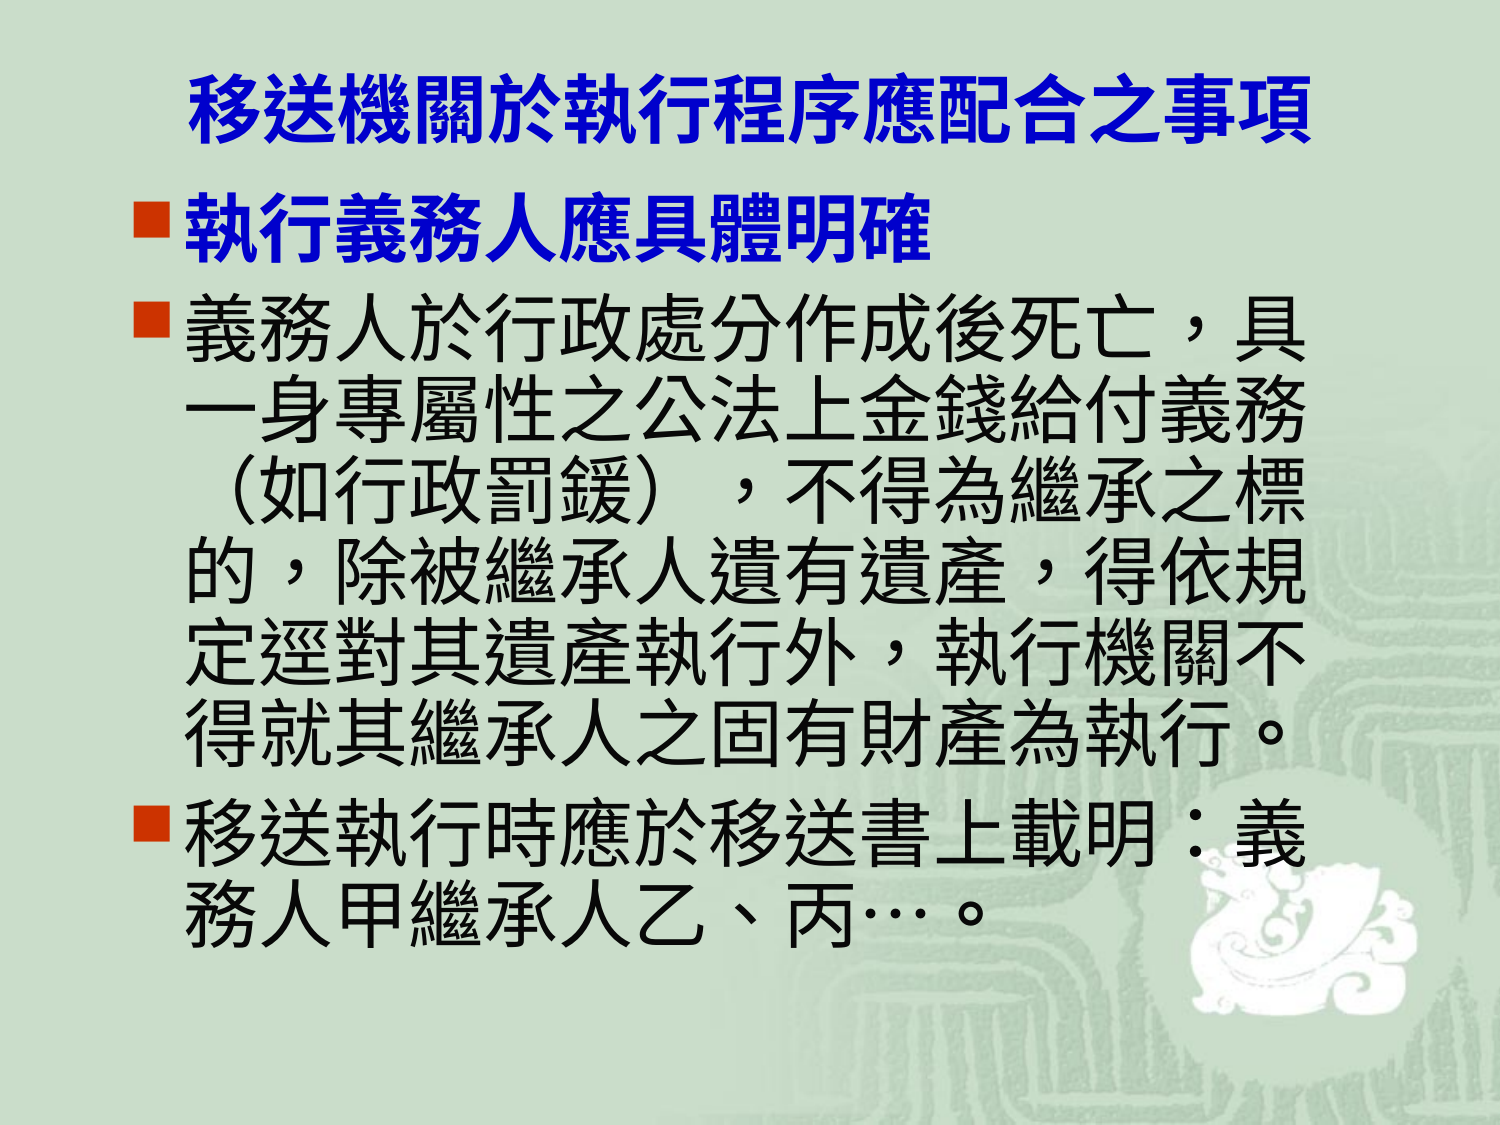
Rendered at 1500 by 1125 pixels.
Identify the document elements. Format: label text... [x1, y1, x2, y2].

list 執行義務人應具體明確 義務人於行政處分作成後死亡，具一身專屬性之公法上金錢給付義務（如行政罰鍰），不得為繼承之標的，除被繼承人遺有遺產，得依規定逕對其遺產執行外，執行機關不得就其繼承人之固有財產為執行。 移送執行時應於移送書上載明：義務人甲繼承人乙、丙…。 [112, 184, 1388, 1002]
title 移送機關於執行程序應配合之事項 [112, 54, 1388, 160]
picture [0, 0, 1500, 1125]
